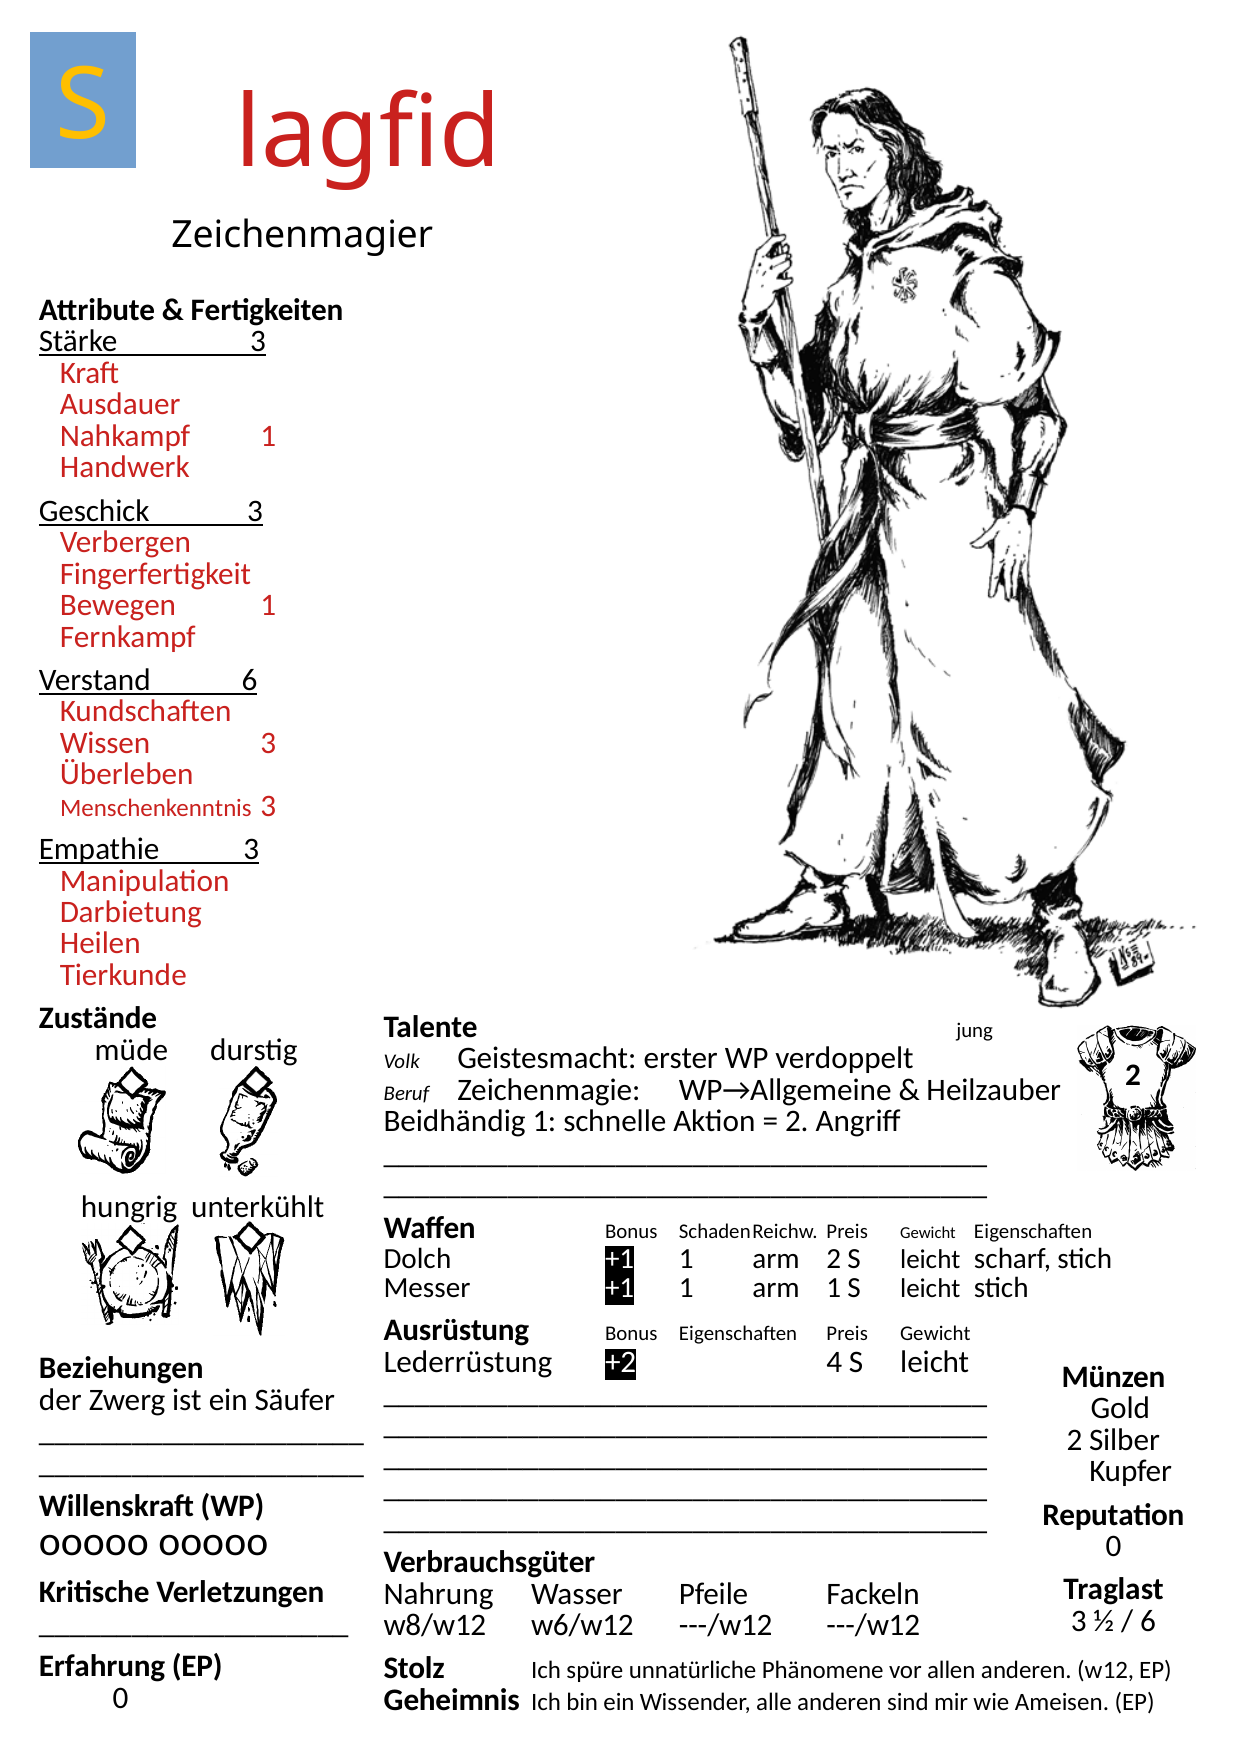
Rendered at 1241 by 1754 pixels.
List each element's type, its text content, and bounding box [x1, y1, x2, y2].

picture [1077, 1101, 1196, 1171]
text_box 2 [1030, 1054, 1236, 1101]
picture [81, 1223, 179, 1325]
picture [219, 1066, 278, 1177]
text_box Zeichenmagier [156, 200, 557, 267]
text_box S [14, 24, 240, 177]
picture [666, 21, 1220, 1019]
text_box Attribute & Fertigkeiten Stärke 3 Kraft Ausdauer Nahkampf 1 Handwerk Geschick 3 Verbergen Fingerfertigkeit Bewegen 1 Fernkampf Verstand 6 Kundschaften Wissen 3 Überleben Menschenkenntnis 3 Empathie 3 Manipulation Darbietung Heilen Tierkunde Zustände müde durstig hungrig unterkühlt Beziehungen der Zwerg ist ein Säufer _____________________ _____________________ Willenskraft (WP) ooooo ooooo Kritische Verletzungen ____________________ Erfahrung (EP) 0 [24, 289, 381, 1724]
picture [1077, 1025, 1196, 1054]
text_box Münzen Gold 2 Silber Kupfer Reputation 0 Traglast 3 ½ / 6 [1025, 1356, 1202, 1647]
picture [77, 1066, 166, 1174]
text_box lagfid Zeichenmagier [221, 51, 666, 274]
text_box Talente jung Volk Geistesmacht: erster WP verdoppelt Beruf Zeichenmagie: WP→Allgemeine & Heilzauber Beidhändig 1: schnelle Aktion = 2. Angriff _______________________________________ _______________________________________ Waffen Bonus Schaden Reichw. Preis Gewicht Eigenschaften Dolch +1 1 arm 2 S leicht scharf, stich Messer +1 1 arm 1 S leicht stich Ausrüstung Bonus Eigenschaften Preis Gewicht Lederrüstung +2 4 S leicht _______________________________________ _______________________________________ _______________________________________ _______________________________________ _______________________________________ Verbrauchsgüter Nahrung Wasser Pfeile Fackeln w8/w12 w6/w12 ---/w12 ---/w12 Stolz Ich spüre unnatürliche Phänomene vor allen anderen. (w12, EP) Geheimnis Ich bin ein Wissender, alle anderen sind mir wie Ameisen. (EP) [368, 1006, 1202, 1726]
picture [213, 1221, 285, 1337]
